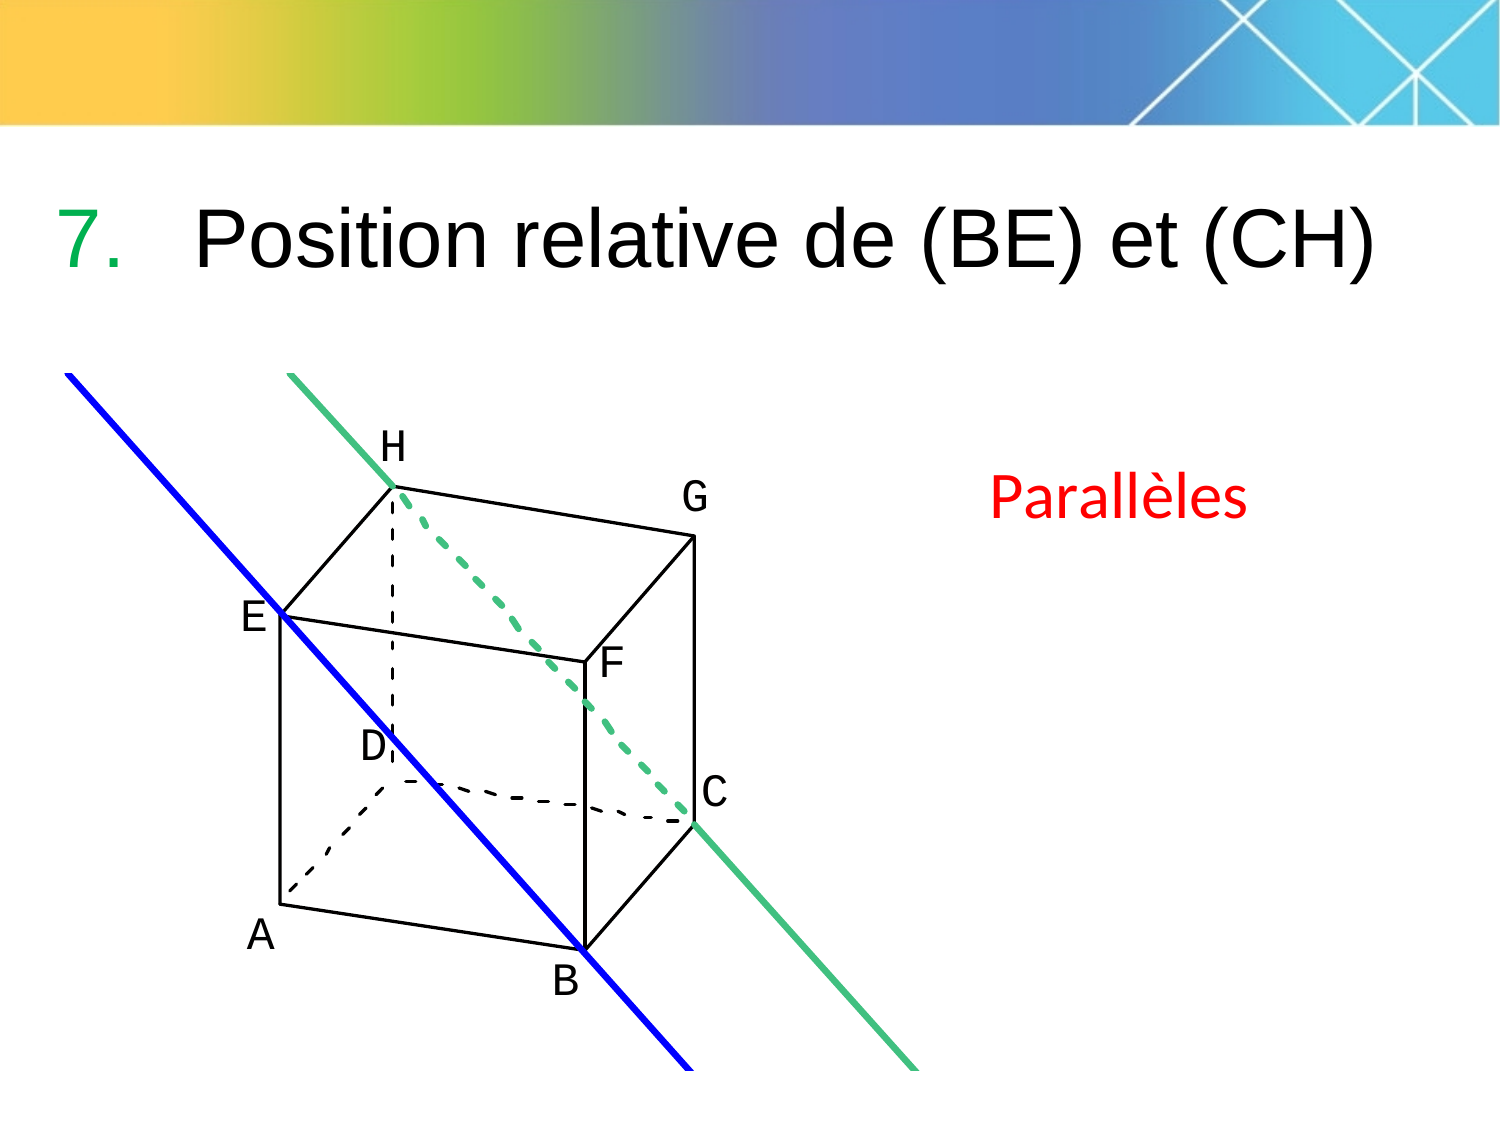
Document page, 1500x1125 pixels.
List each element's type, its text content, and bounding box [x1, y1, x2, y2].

picture [0, 0, 1500, 127]
picture [41, 373, 940, 1071]
text_box Position relative de (BE) et (CH) [41, 163, 1500, 305]
text_box Parallèles [974, 444, 1436, 540]
